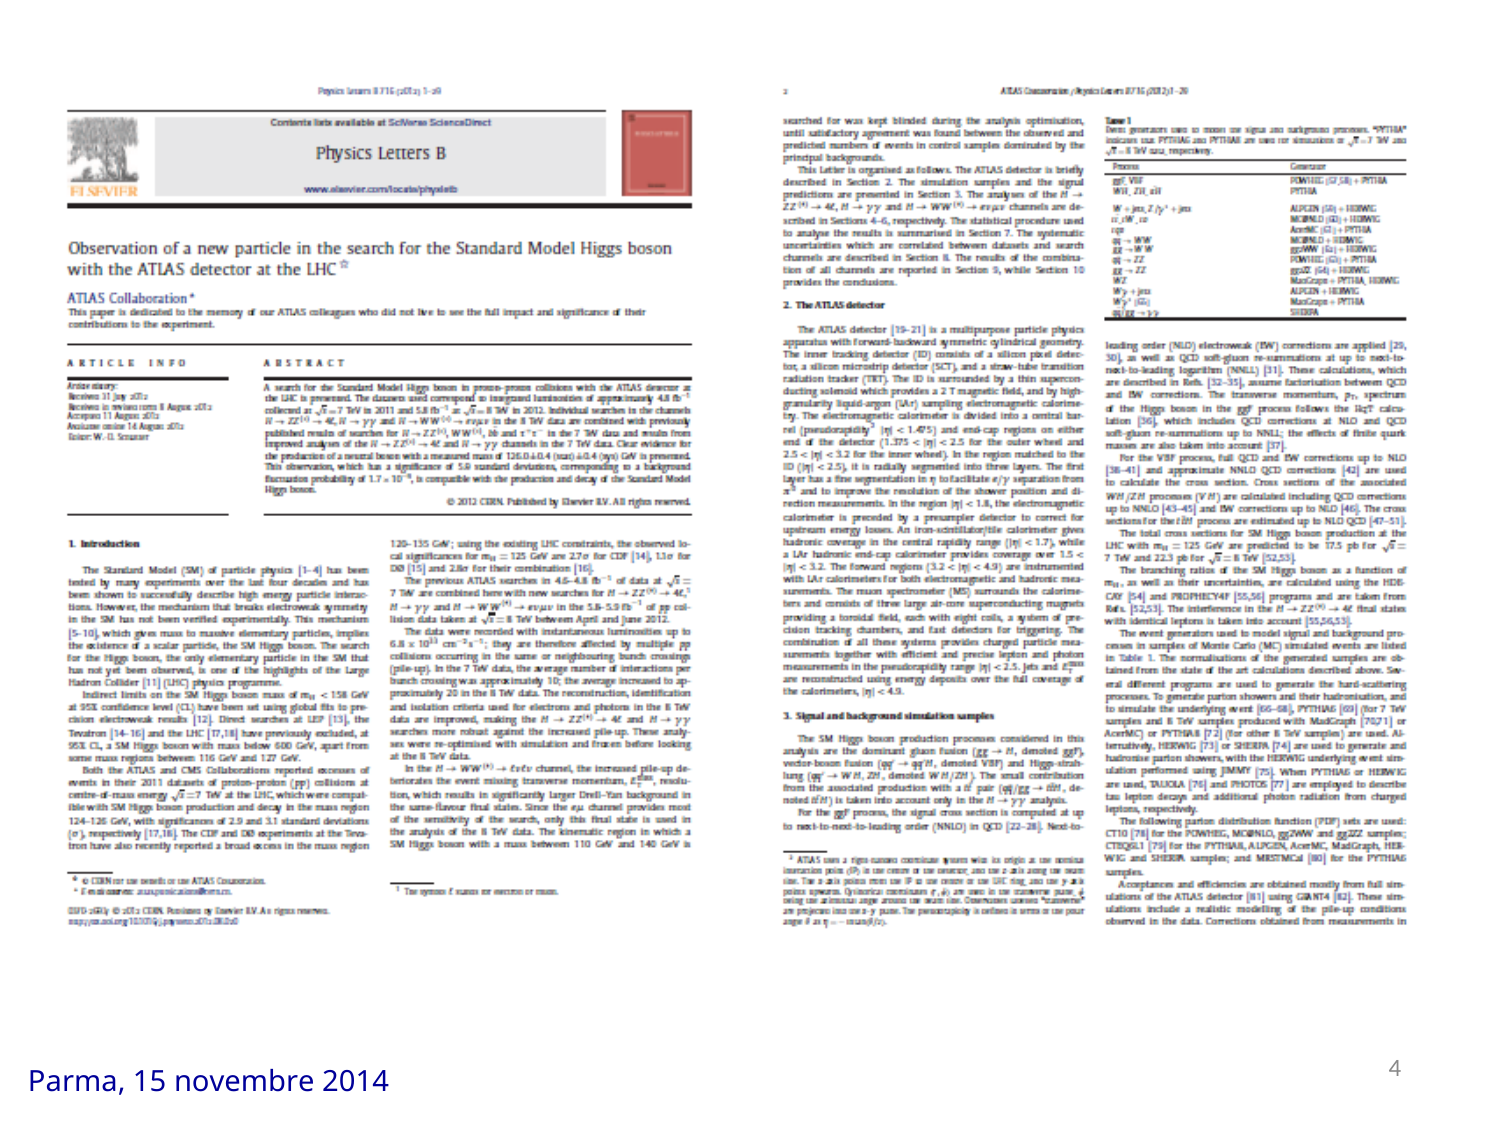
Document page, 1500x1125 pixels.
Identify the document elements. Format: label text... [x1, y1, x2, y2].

picture [29, 49, 1447, 1004]
text_box <numero> [1074, 1042, 1417, 1095]
